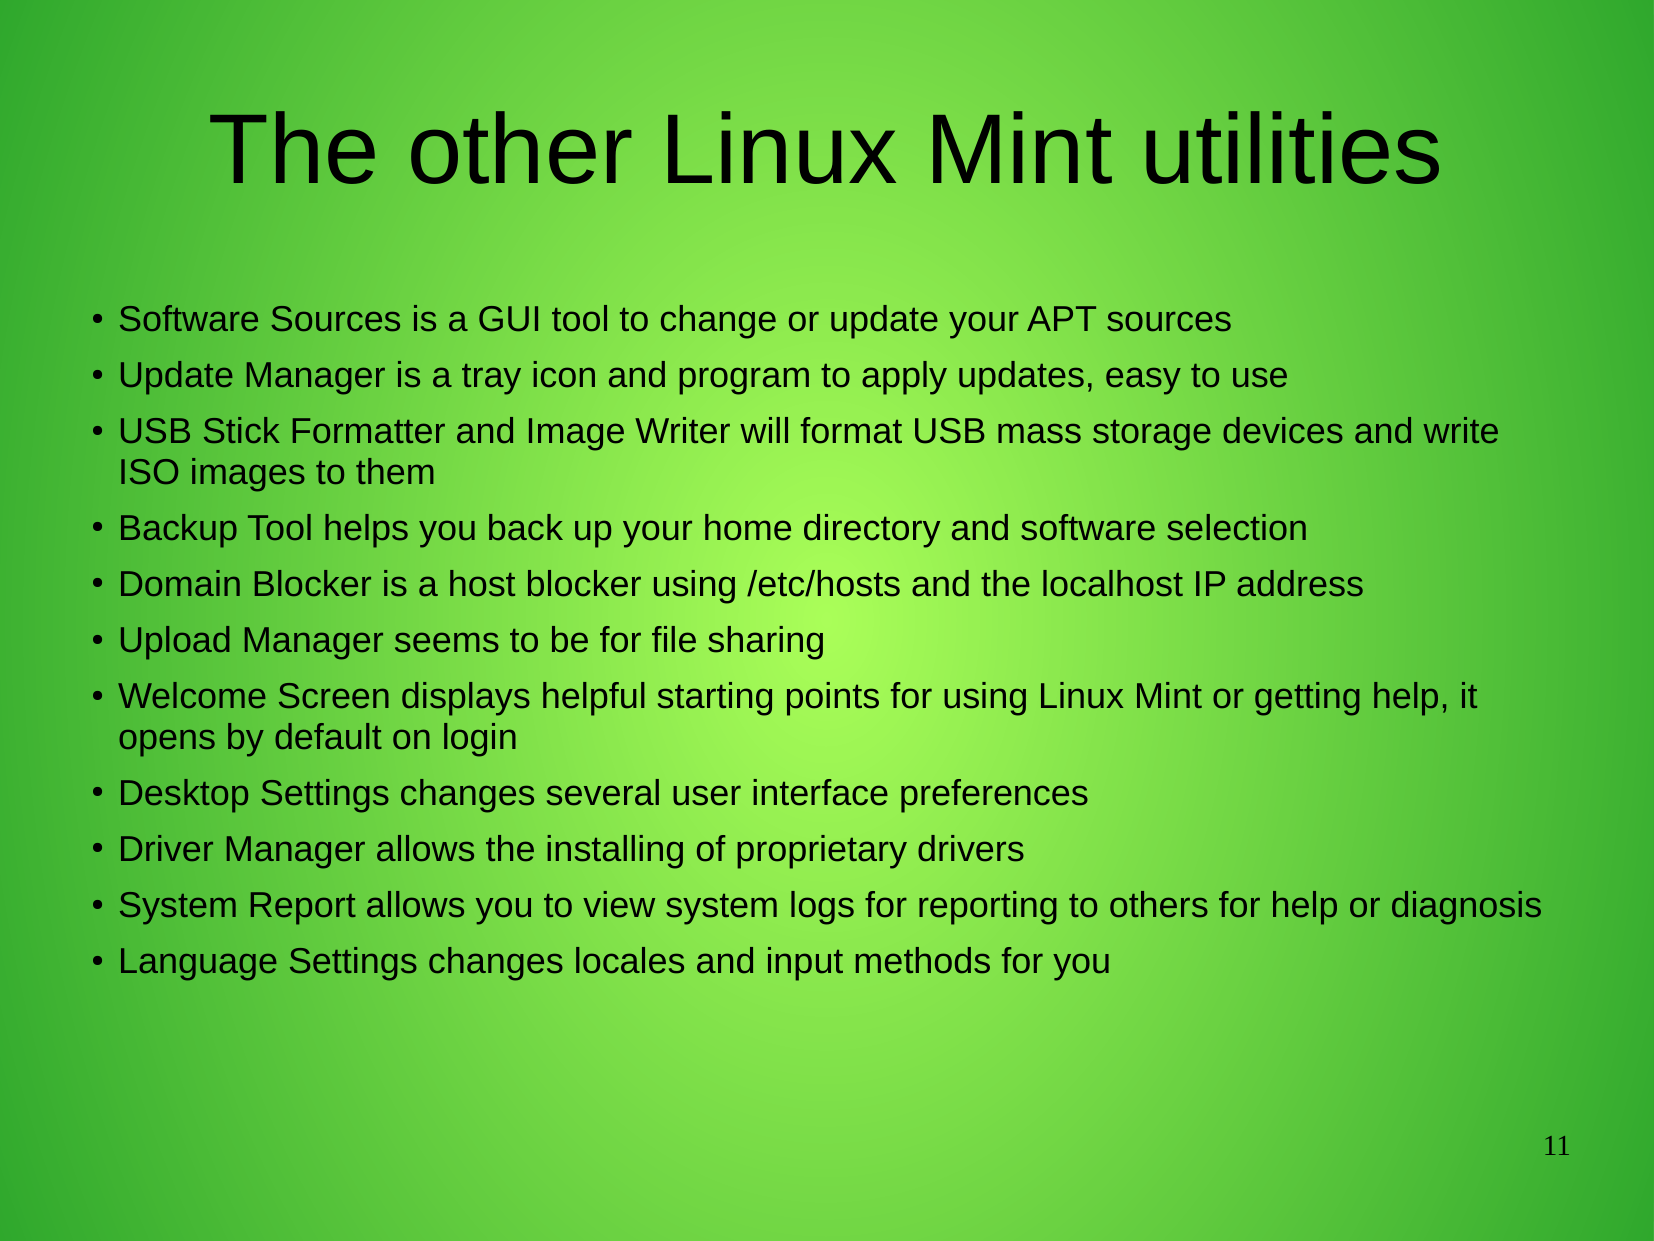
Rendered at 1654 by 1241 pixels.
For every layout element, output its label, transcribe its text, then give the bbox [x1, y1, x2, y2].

list Software Sources is a GUI tool to change or update your APT sources Update Manager is a tray icon and program to apply updates, easy to use USB Stick Formatter and Image Writer will format USB mass storage devices and write ISO images to them Backup Tool helps you back up your home directory and software selection Domain Blocker is a host blocker using /etc/hosts and the localhost IP address Upload Manager seems to be for file sharing Welcome Screen displays helpful starting points for using Linux Mint or getting help, it opens by default on login Desktop Settings changes several user interface preferences Driver Manager allows the installing of proprietary drivers System Report allows you to view system logs for reporting to others for help or diagnosis Language Settings changes locales and input methods for you [82, 299, 1571, 1019]
title The other Linux Mint utilities [82, 47, 1571, 252]
